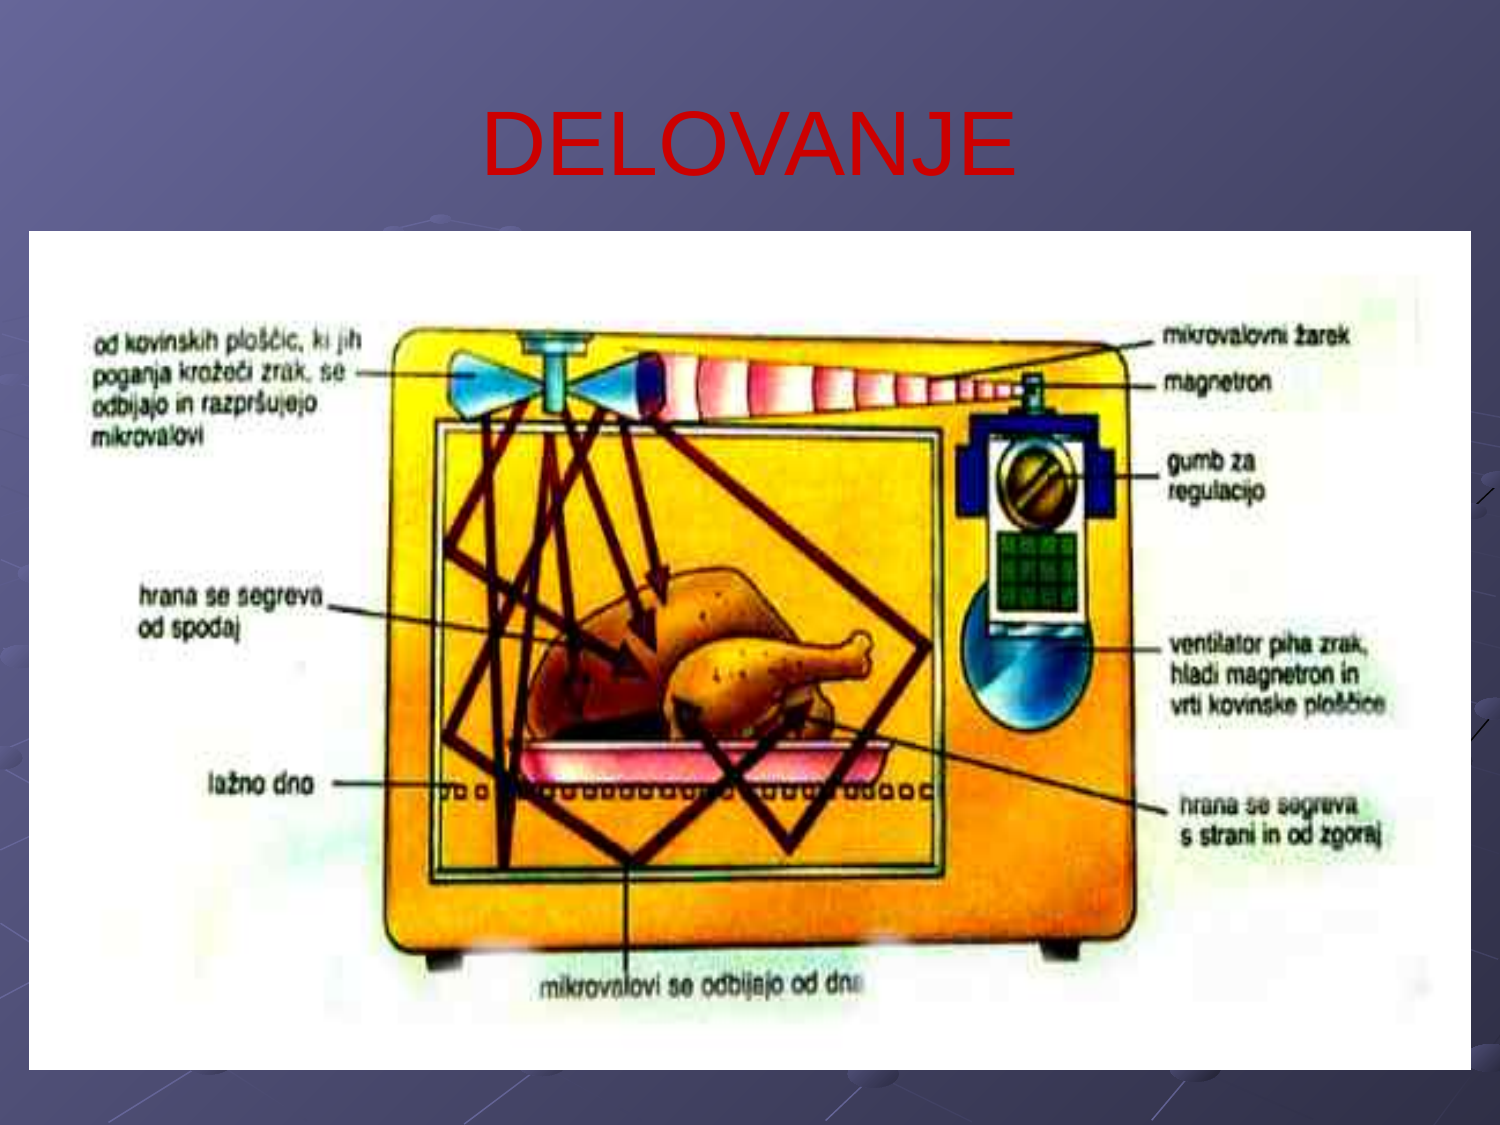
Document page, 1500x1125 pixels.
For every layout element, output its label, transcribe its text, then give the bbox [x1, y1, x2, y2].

picture [29, 231, 1471, 1070]
title DELOVANJE [75, 45, 1425, 231]
